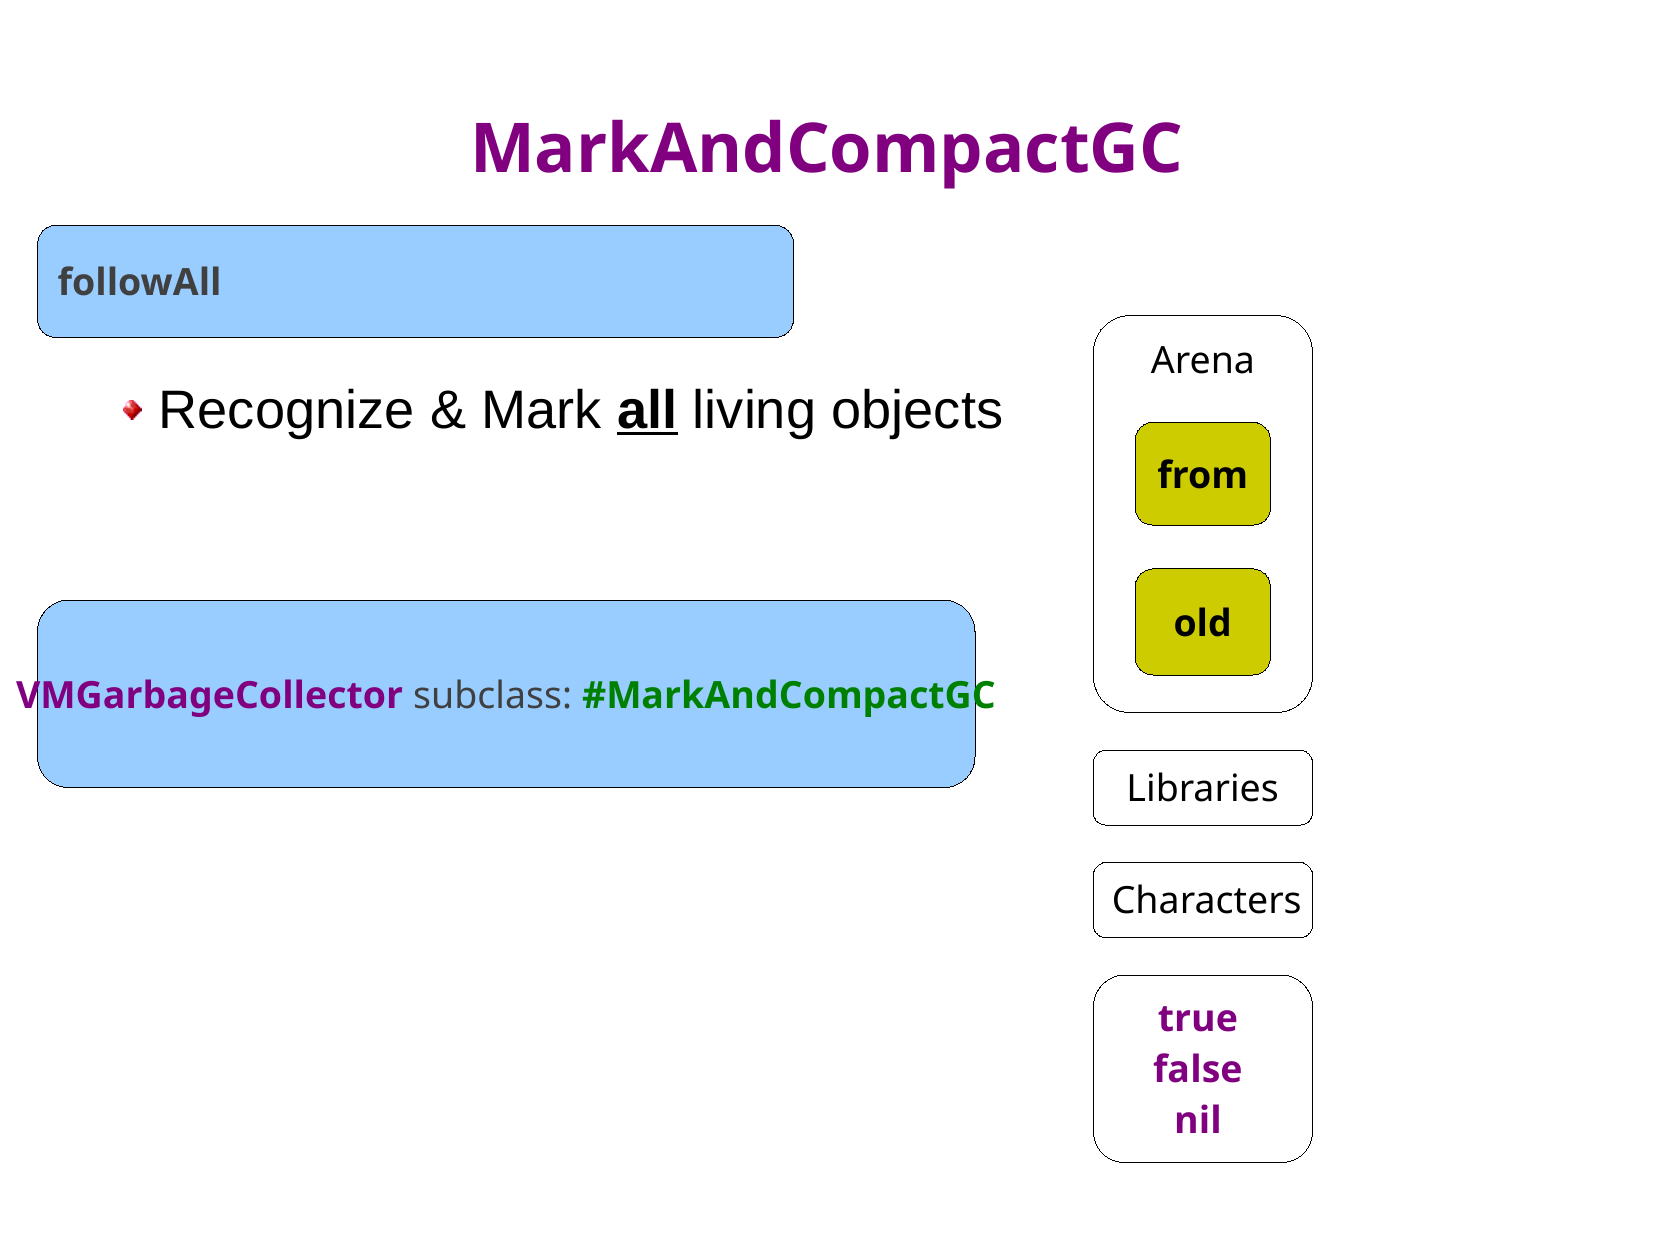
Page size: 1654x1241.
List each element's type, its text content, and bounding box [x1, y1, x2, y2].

text_box from [1135, 422, 1271, 526]
text_box Characters [1093, 862, 1313, 938]
text_box VMGarbageCollector subclass: #MarkAndCompactGC [37, 600, 976, 788]
text_box Arena [1093, 315, 1313, 713]
text_box old [1135, 568, 1271, 676]
text_box true false nil [1093, 975, 1313, 1163]
text_box MarkAndCompactGC [143, 91, 1511, 209]
text_box Recognize & Mark all living objects [37, 372, 1051, 556]
text_box followAll [37, 225, 794, 338]
text_box Libraries [1093, 750, 1313, 826]
